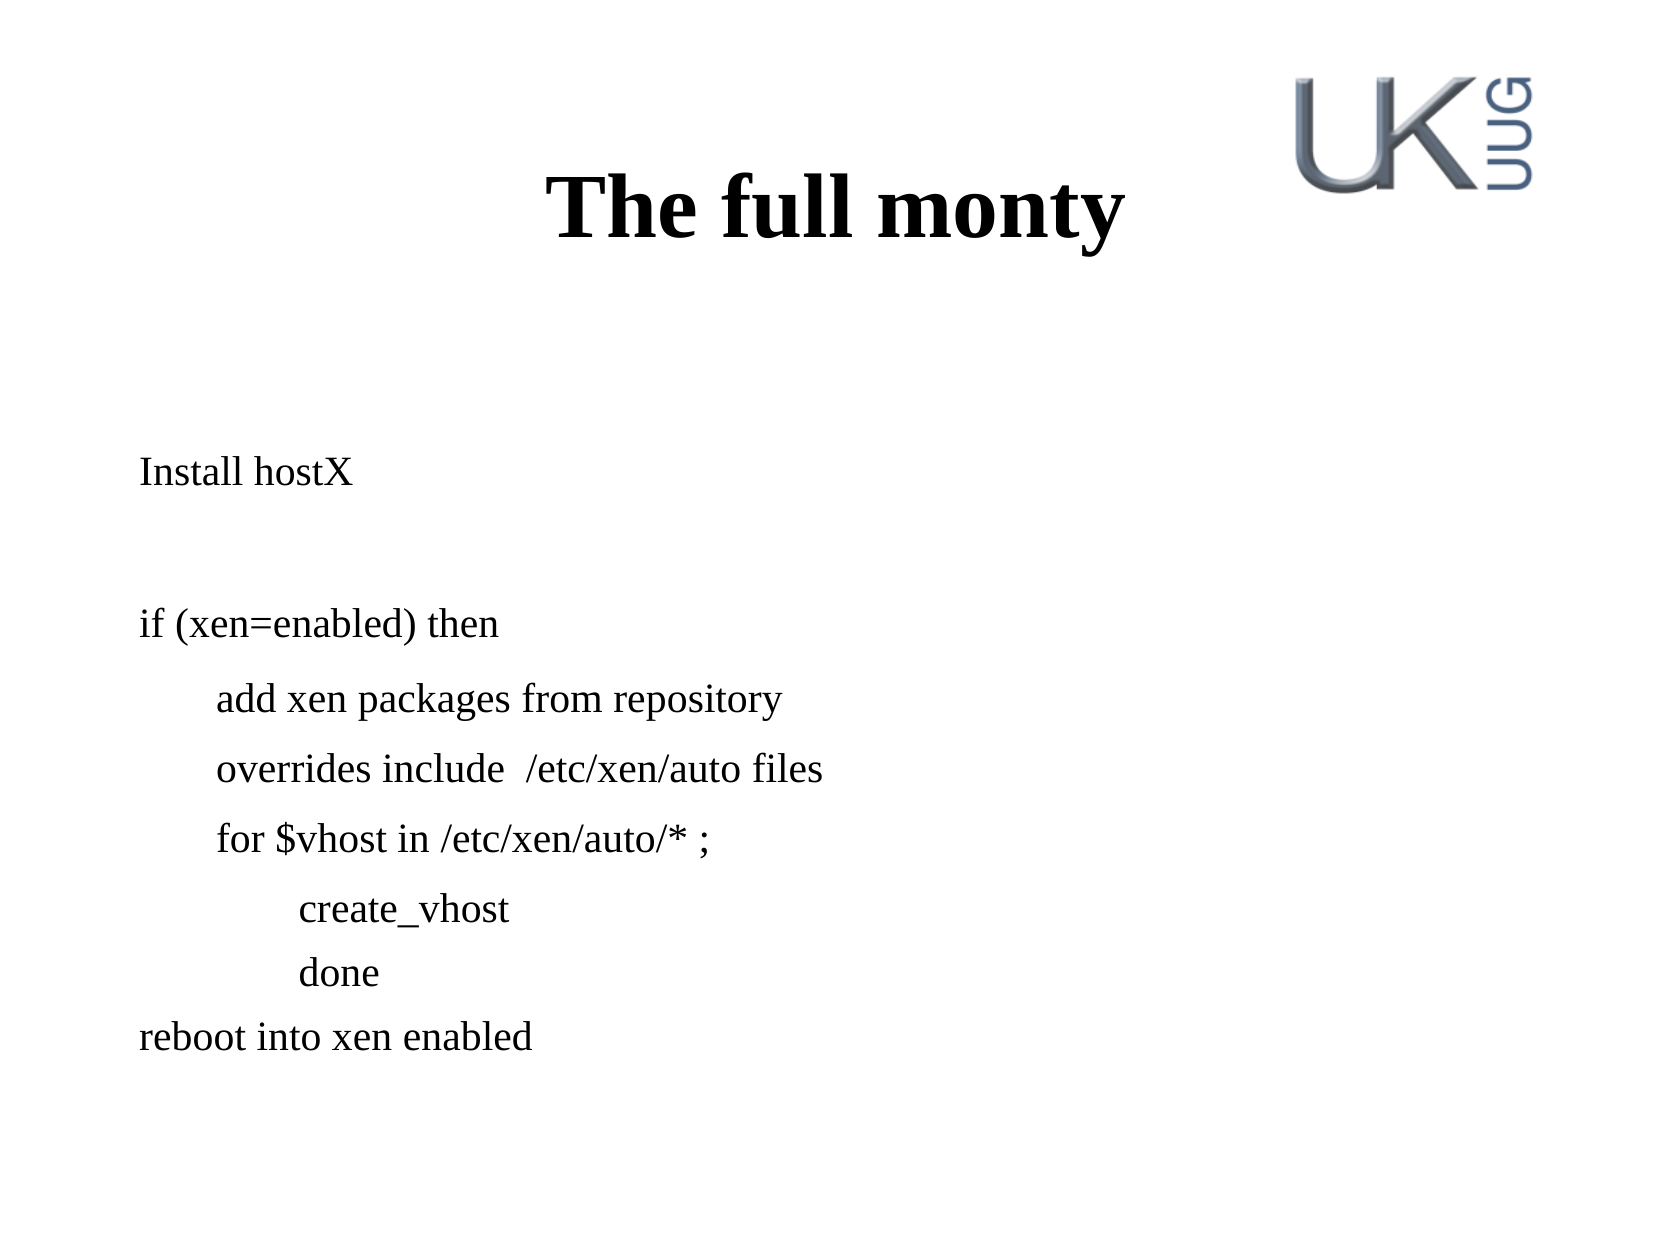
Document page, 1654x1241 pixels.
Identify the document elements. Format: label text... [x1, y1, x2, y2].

picture [1289, 74, 1538, 196]
list Install hostX if (xen=enabled) then add xen packages from repository overrides include /etc/xen/auto files for $vhost in /etc/xen/auto/* ; create_vhost done reboot into xen enabled [121, 344, 1534, 1241]
title The full monty [121, 102, 1534, 311]
